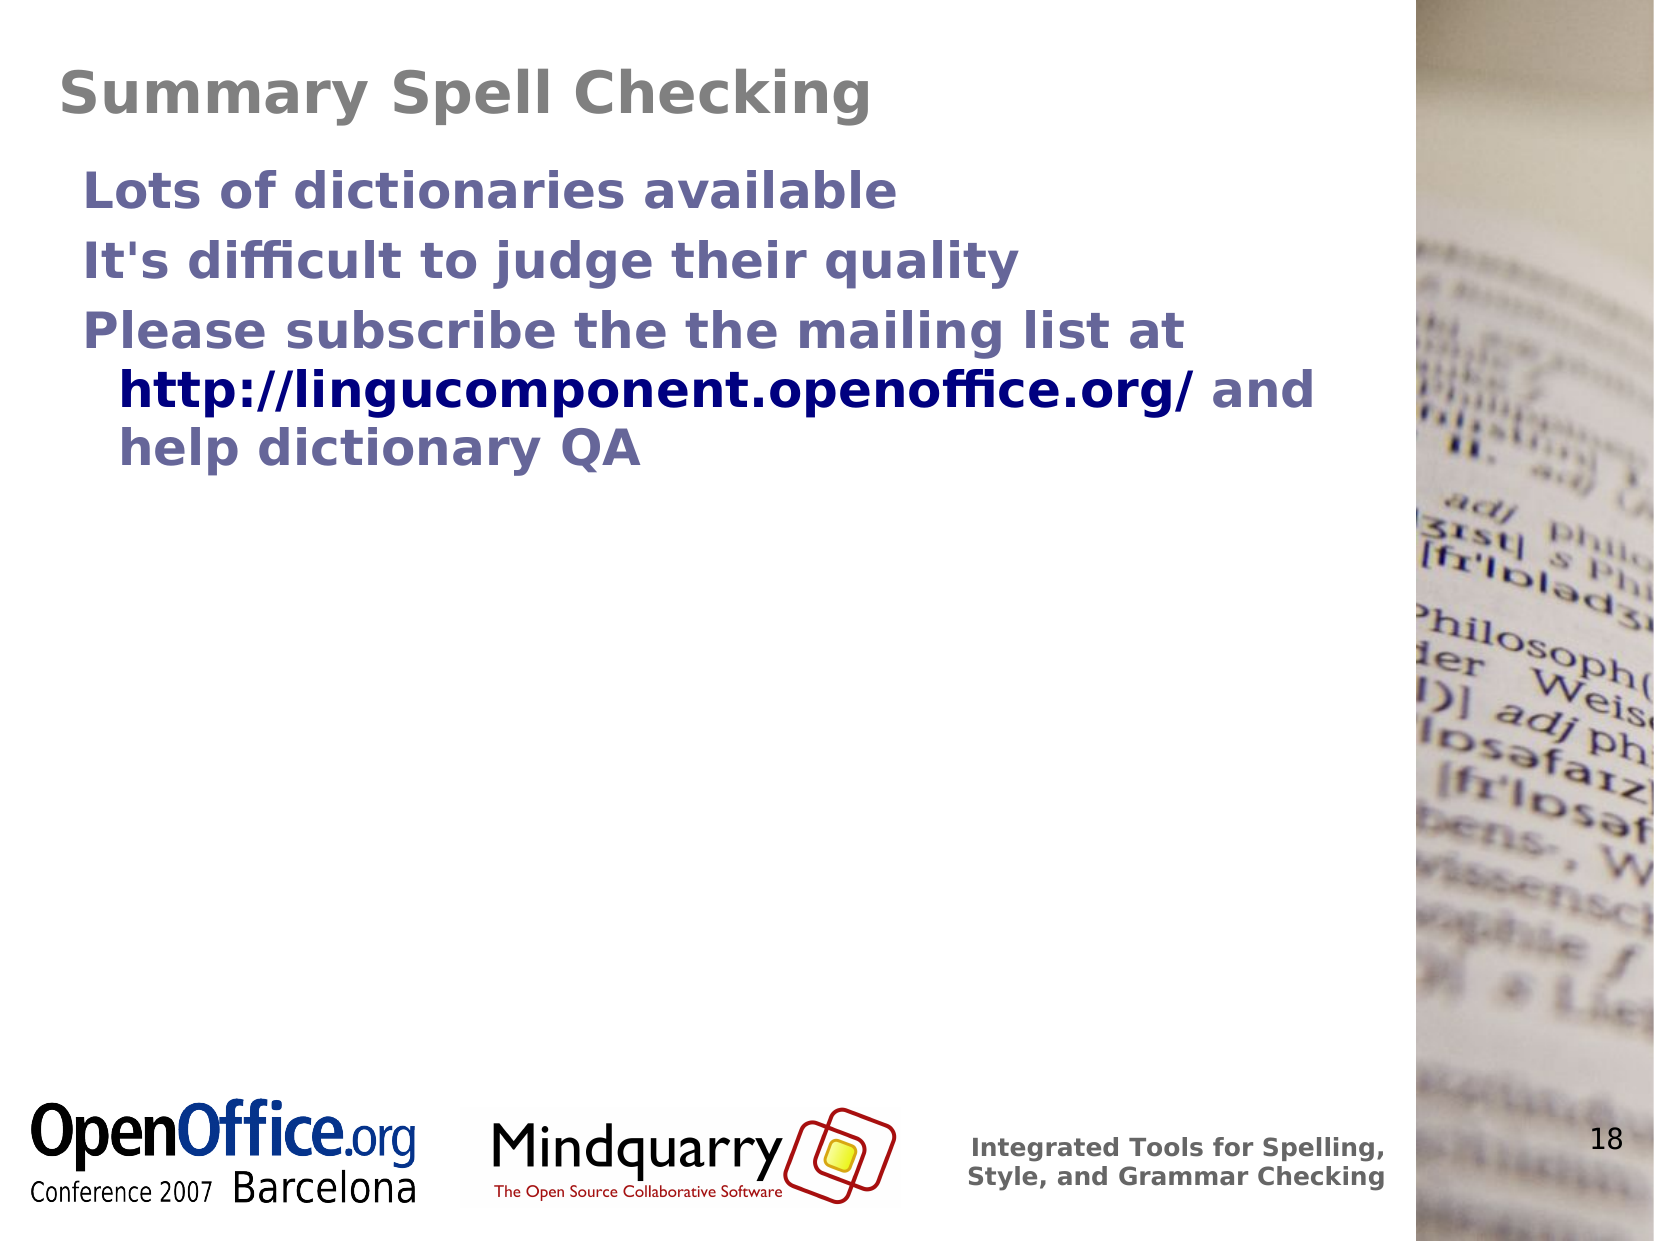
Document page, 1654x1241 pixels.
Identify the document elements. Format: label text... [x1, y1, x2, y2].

picture [31, 1098, 415, 1203]
picture [460, 1107, 901, 1208]
list Summary Spell Checking Lots of dictionaries available It's difficult to judge their quality Please subscribe the the mailing list at http://lingucomponent.openoffice.org/ and help dictionary QA [59, 59, 1388, 931]
picture [1416, 0, 1654, 1241]
